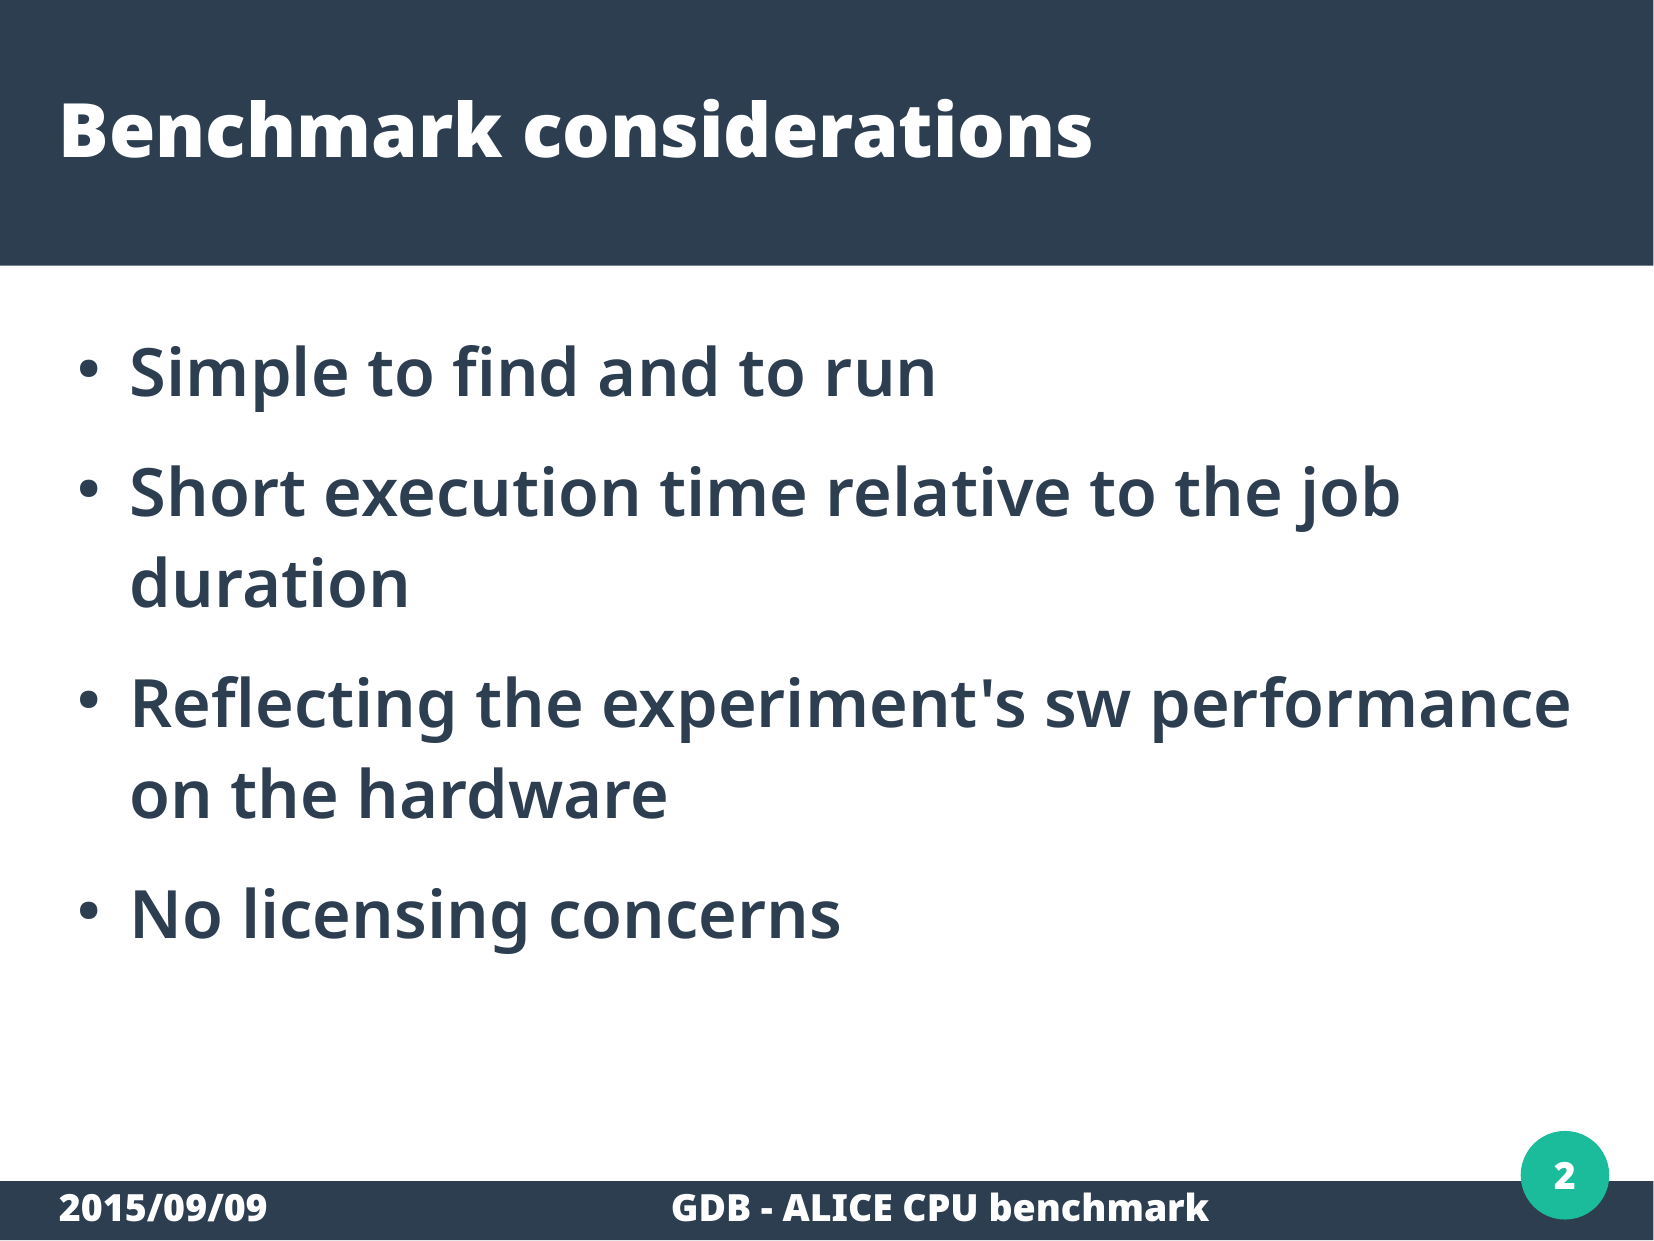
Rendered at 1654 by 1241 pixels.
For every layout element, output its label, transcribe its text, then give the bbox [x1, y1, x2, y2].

list Simple to find and to run Short execution time relative to the job duration Reflecting the experiment's sw performance on the hardware No licensing concerns [59, 324, 1595, 1152]
title Benchmark considerations [59, 49, 1595, 207]
